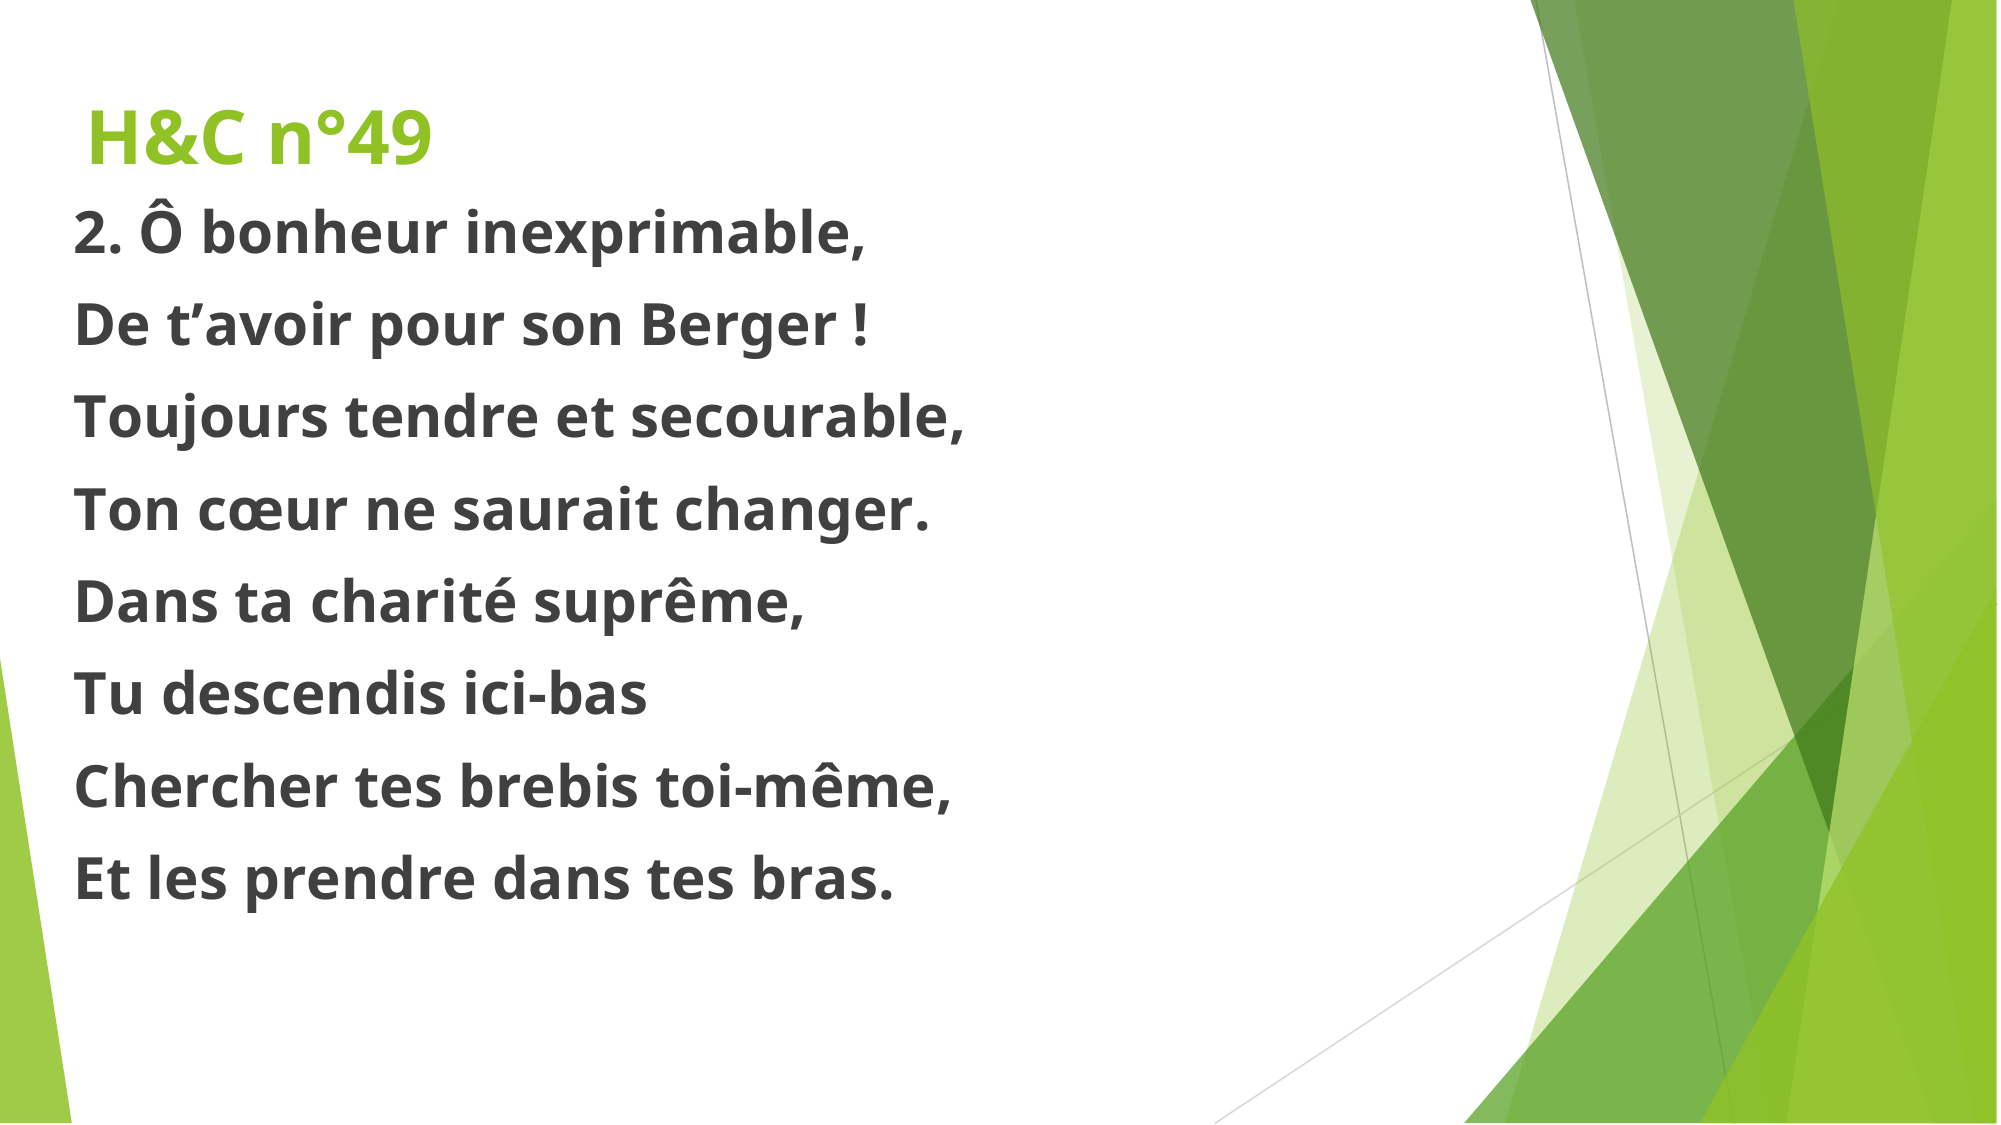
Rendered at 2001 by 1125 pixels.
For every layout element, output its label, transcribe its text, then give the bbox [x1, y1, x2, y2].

text_box H&C n°49 [70, 82, 863, 177]
text_box 2. Ô bonheur inexprimable, De t’avoir pour son Berger ! Toujours tendre et secourable, Ton cœur ne saurait changer. Dans ta charité suprême, Tu descendis ici-bas Chercher tes brebis toi-même, Et les prendre dans tes bras. [59, 177, 2001, 1075]
